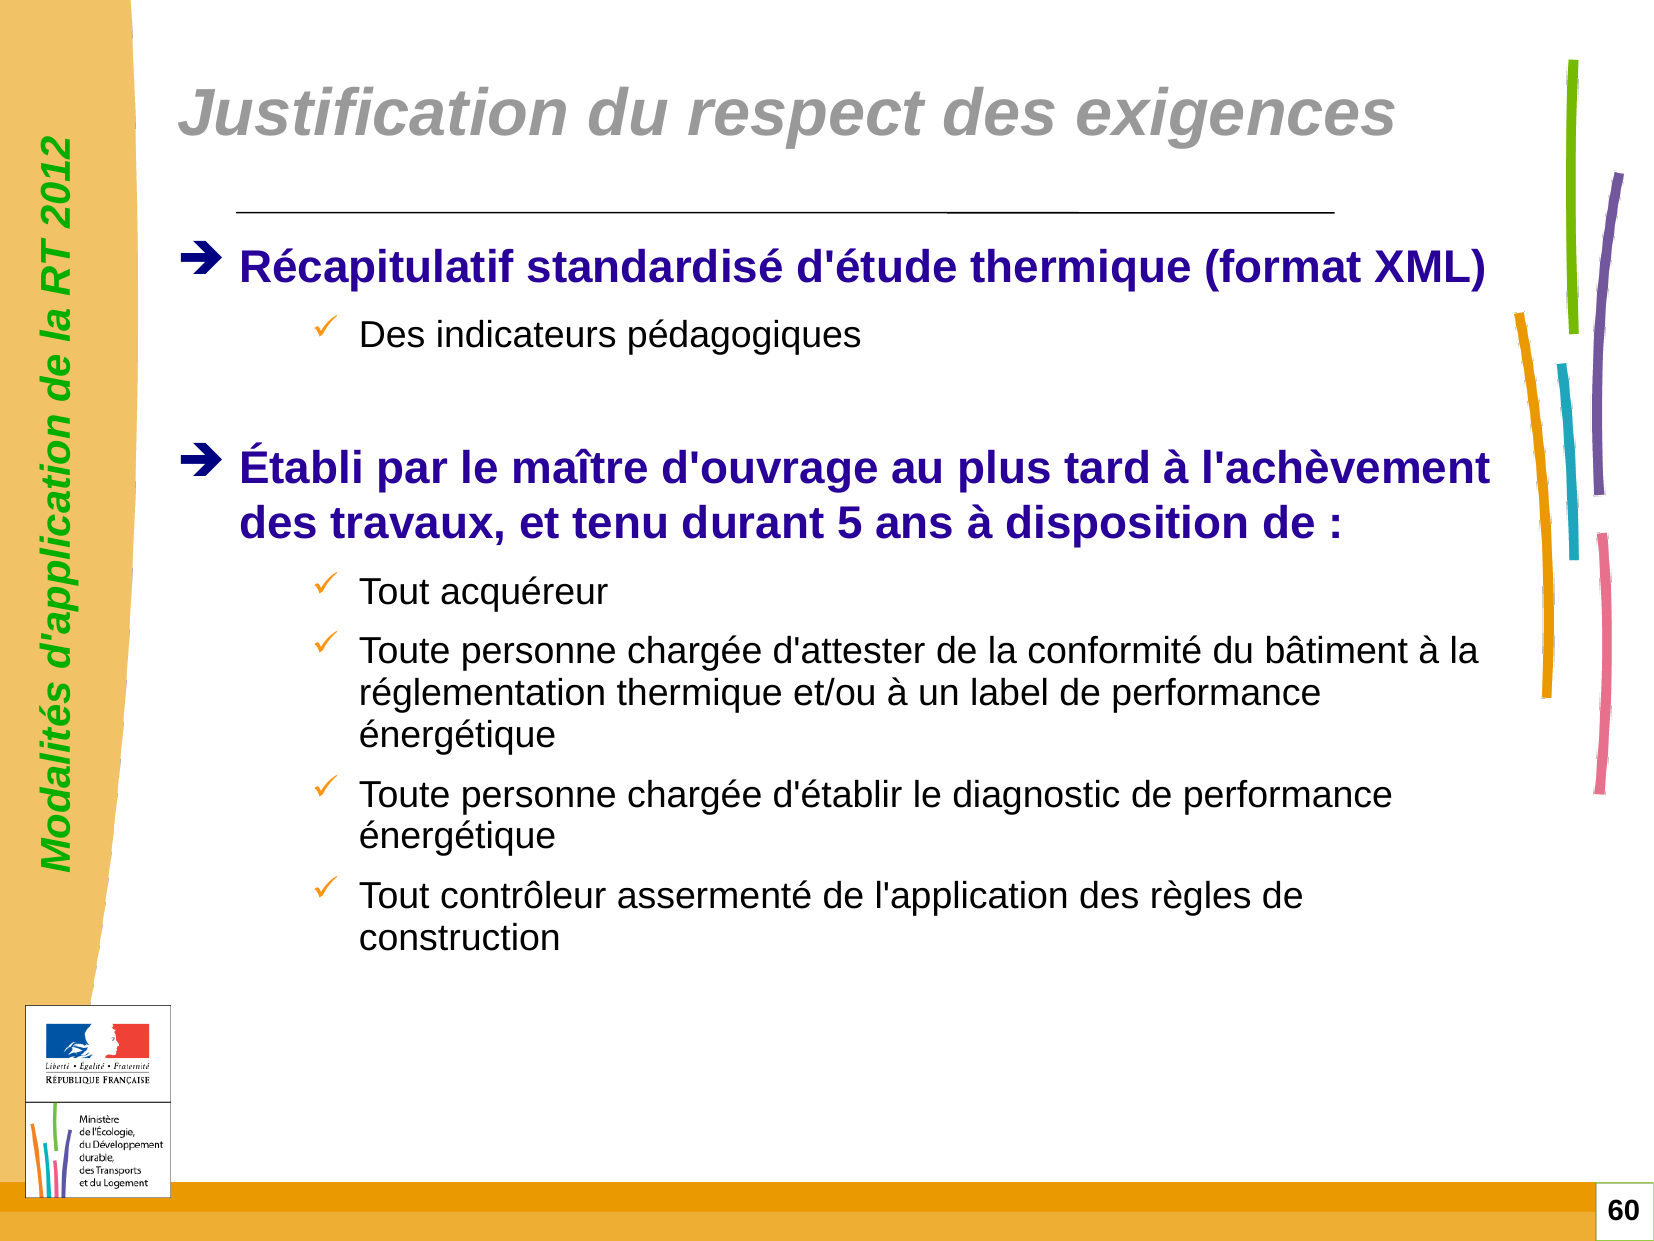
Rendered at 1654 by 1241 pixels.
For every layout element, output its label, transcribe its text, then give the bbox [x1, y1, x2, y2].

picture [0, 0, 1654, 1241]
text_box Modalités d'application de la RT 2012 [11, 47, 101, 963]
title Justification du respect des exigences [177, 29, 1536, 198]
list Récapitulatif standardisé d'étude thermique (format XML) Des indicateurs pédagogiques Établi par le maître d'ouvrage au plus tard à l'achèvement des travaux, et tenu durant 5 ans à disposition de : Tout acquéreur Toute personne chargée d'attester de la conformité du bâtiment à la réglementation thermique et/ou à un label de performance énergétique Toute personne chargée d'établir le diagnostic de performance énergétique Tout contrôleur assermenté de l'application des règles de construction [177, 236, 1506, 1152]
